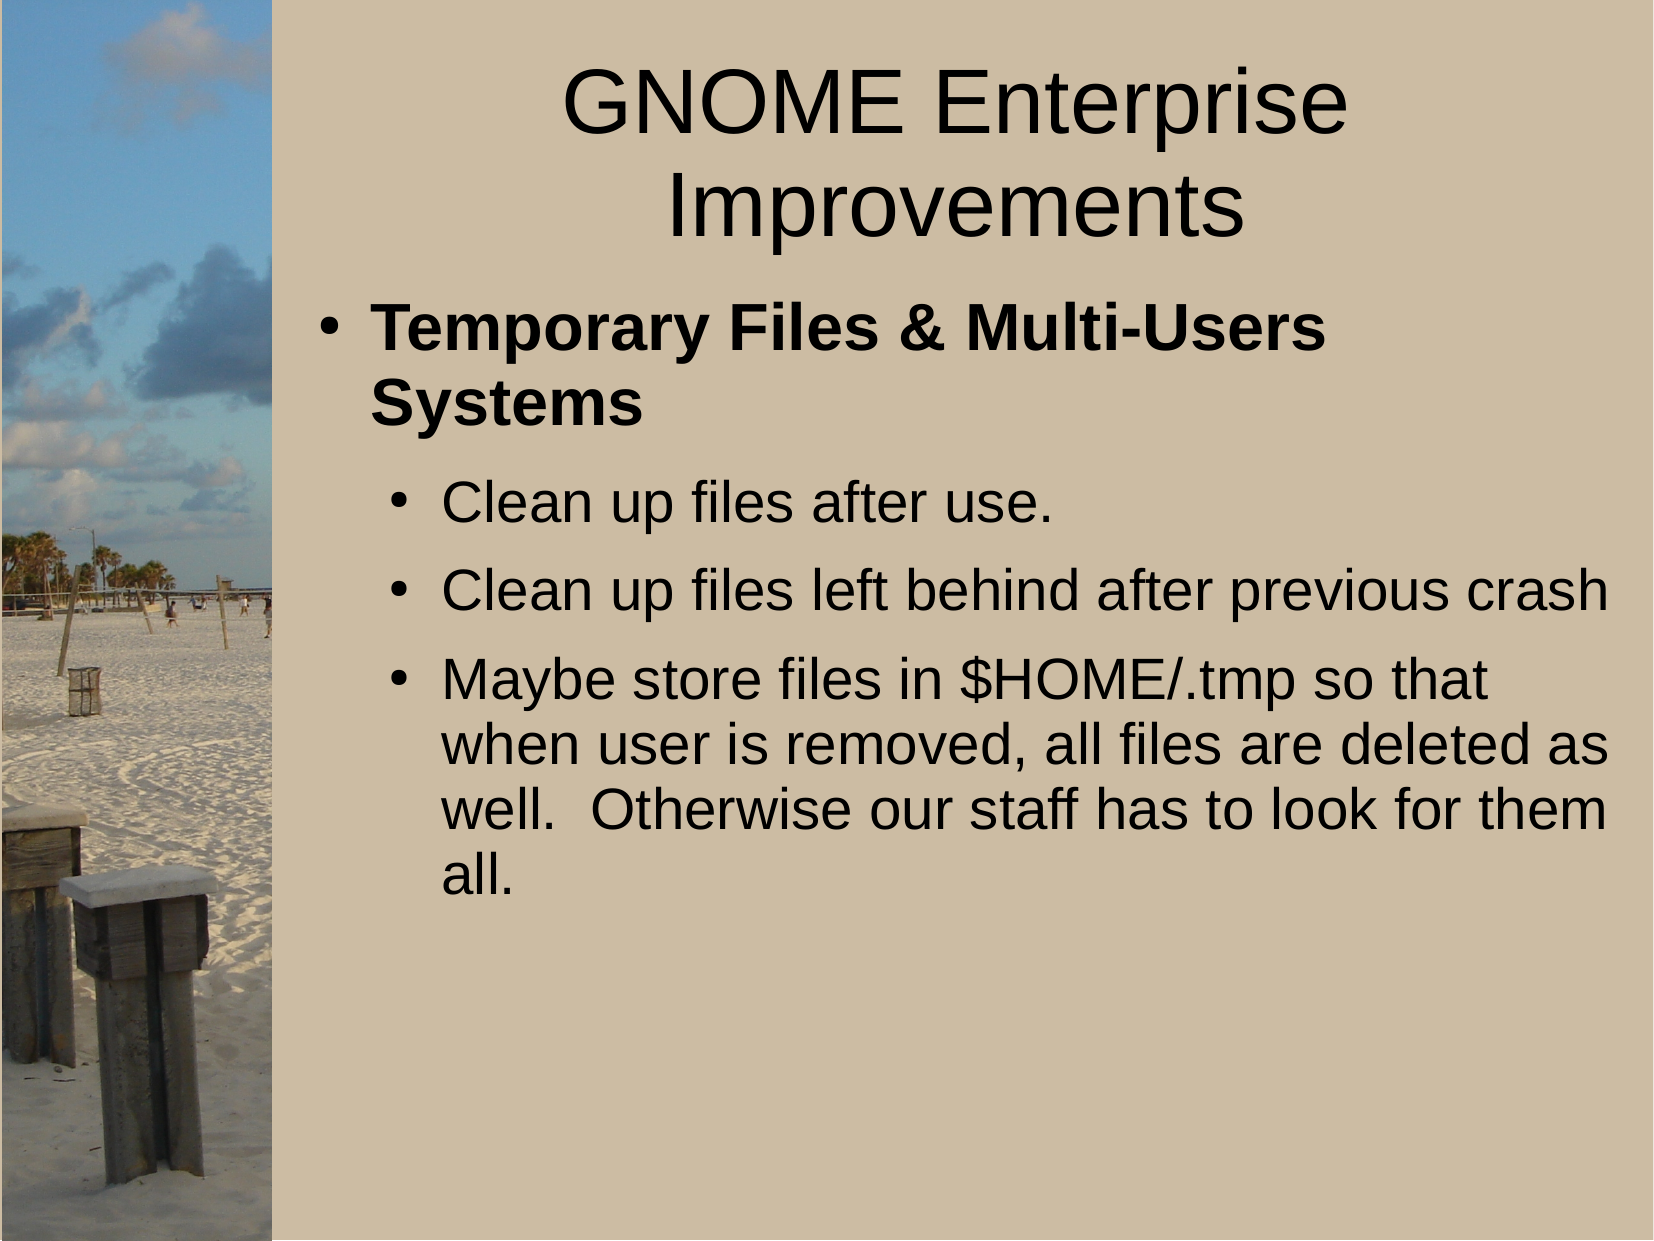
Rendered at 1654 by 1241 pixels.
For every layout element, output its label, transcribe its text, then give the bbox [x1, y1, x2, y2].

list Temporary Files & Multi-Users Systems Clean up files after use. Clean up files left behind after previous crash Maybe store files in $HOME/.tmp so that when user is removed, all files are deleted as well. Otherwise our staff has to look for them all. [300, 290, 1613, 1094]
picture [2, 0, 272, 1241]
title GNOME Enterprise Improvements [300, 49, 1613, 257]
